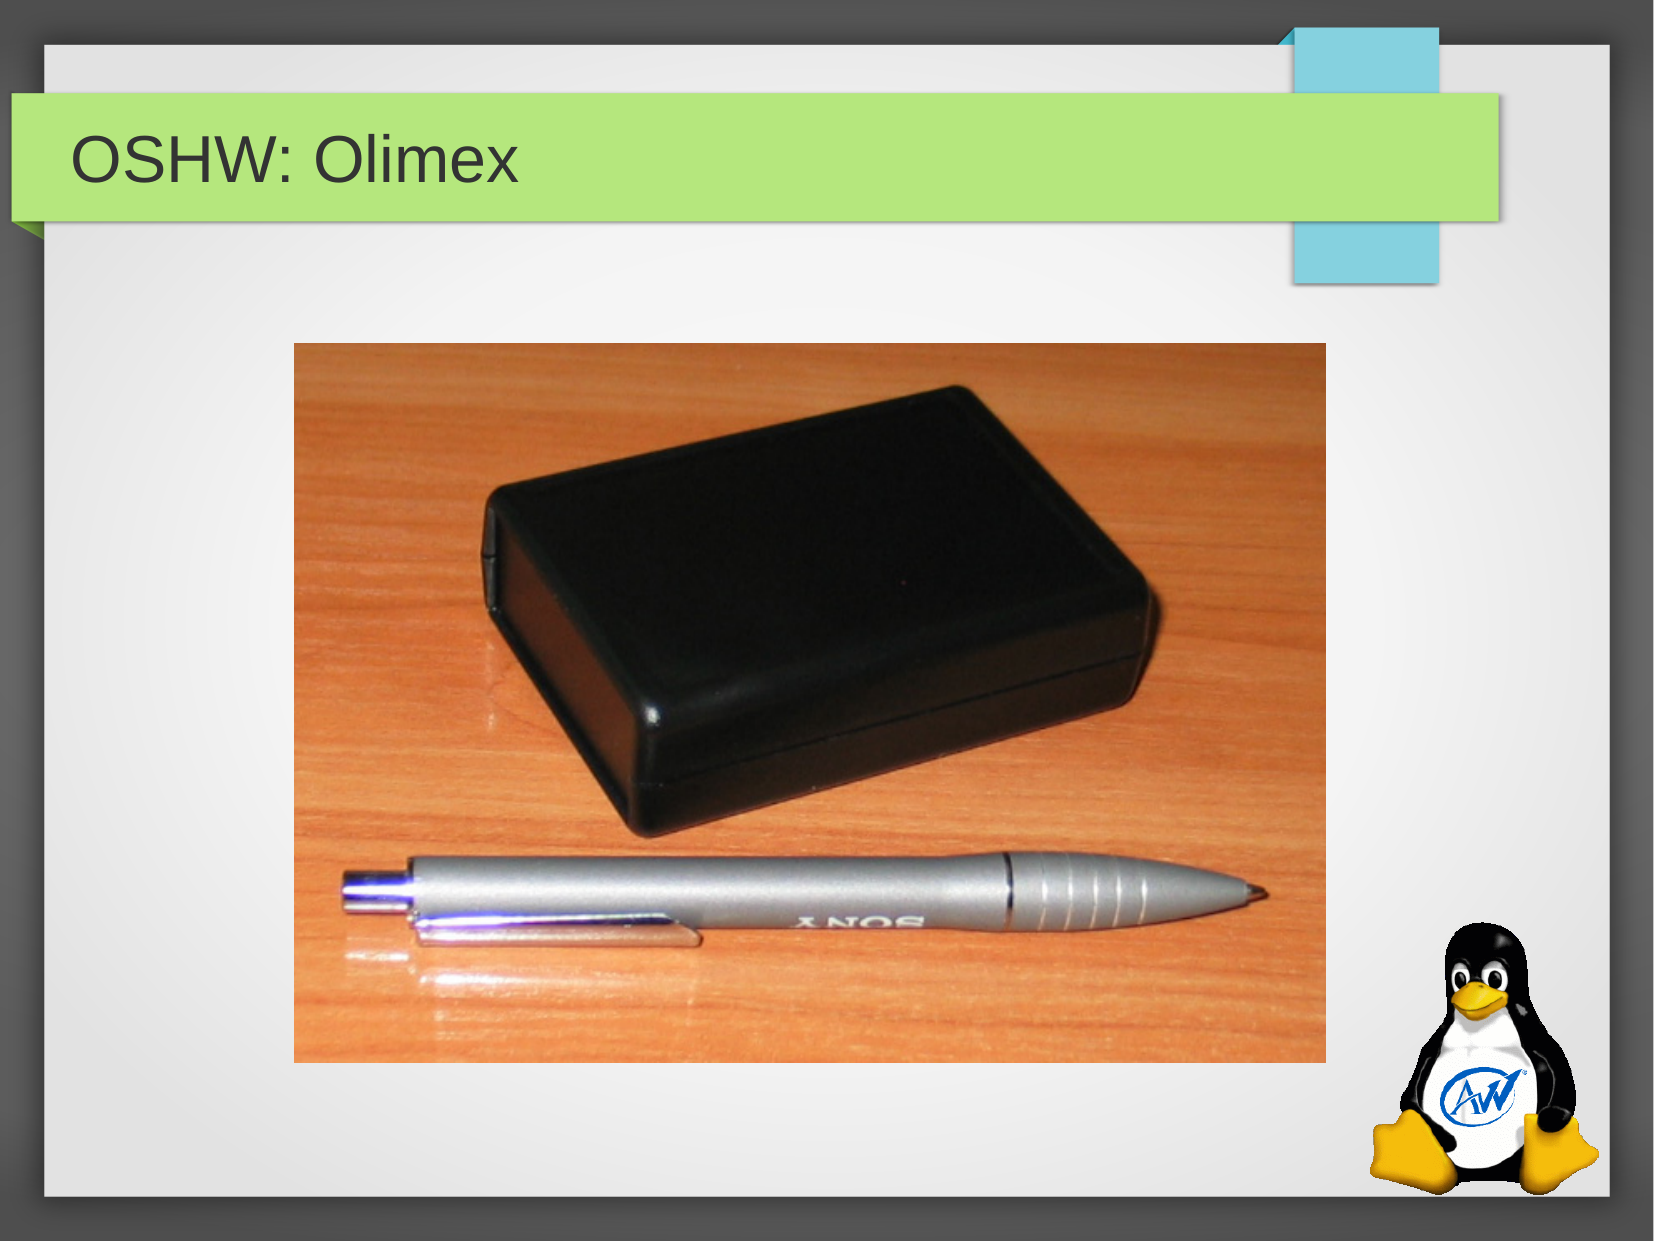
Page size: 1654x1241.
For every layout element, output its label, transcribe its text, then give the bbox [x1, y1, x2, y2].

title OSHW: Olimex [70, 106, 1229, 213]
picture [0, 0, 1654, 1241]
